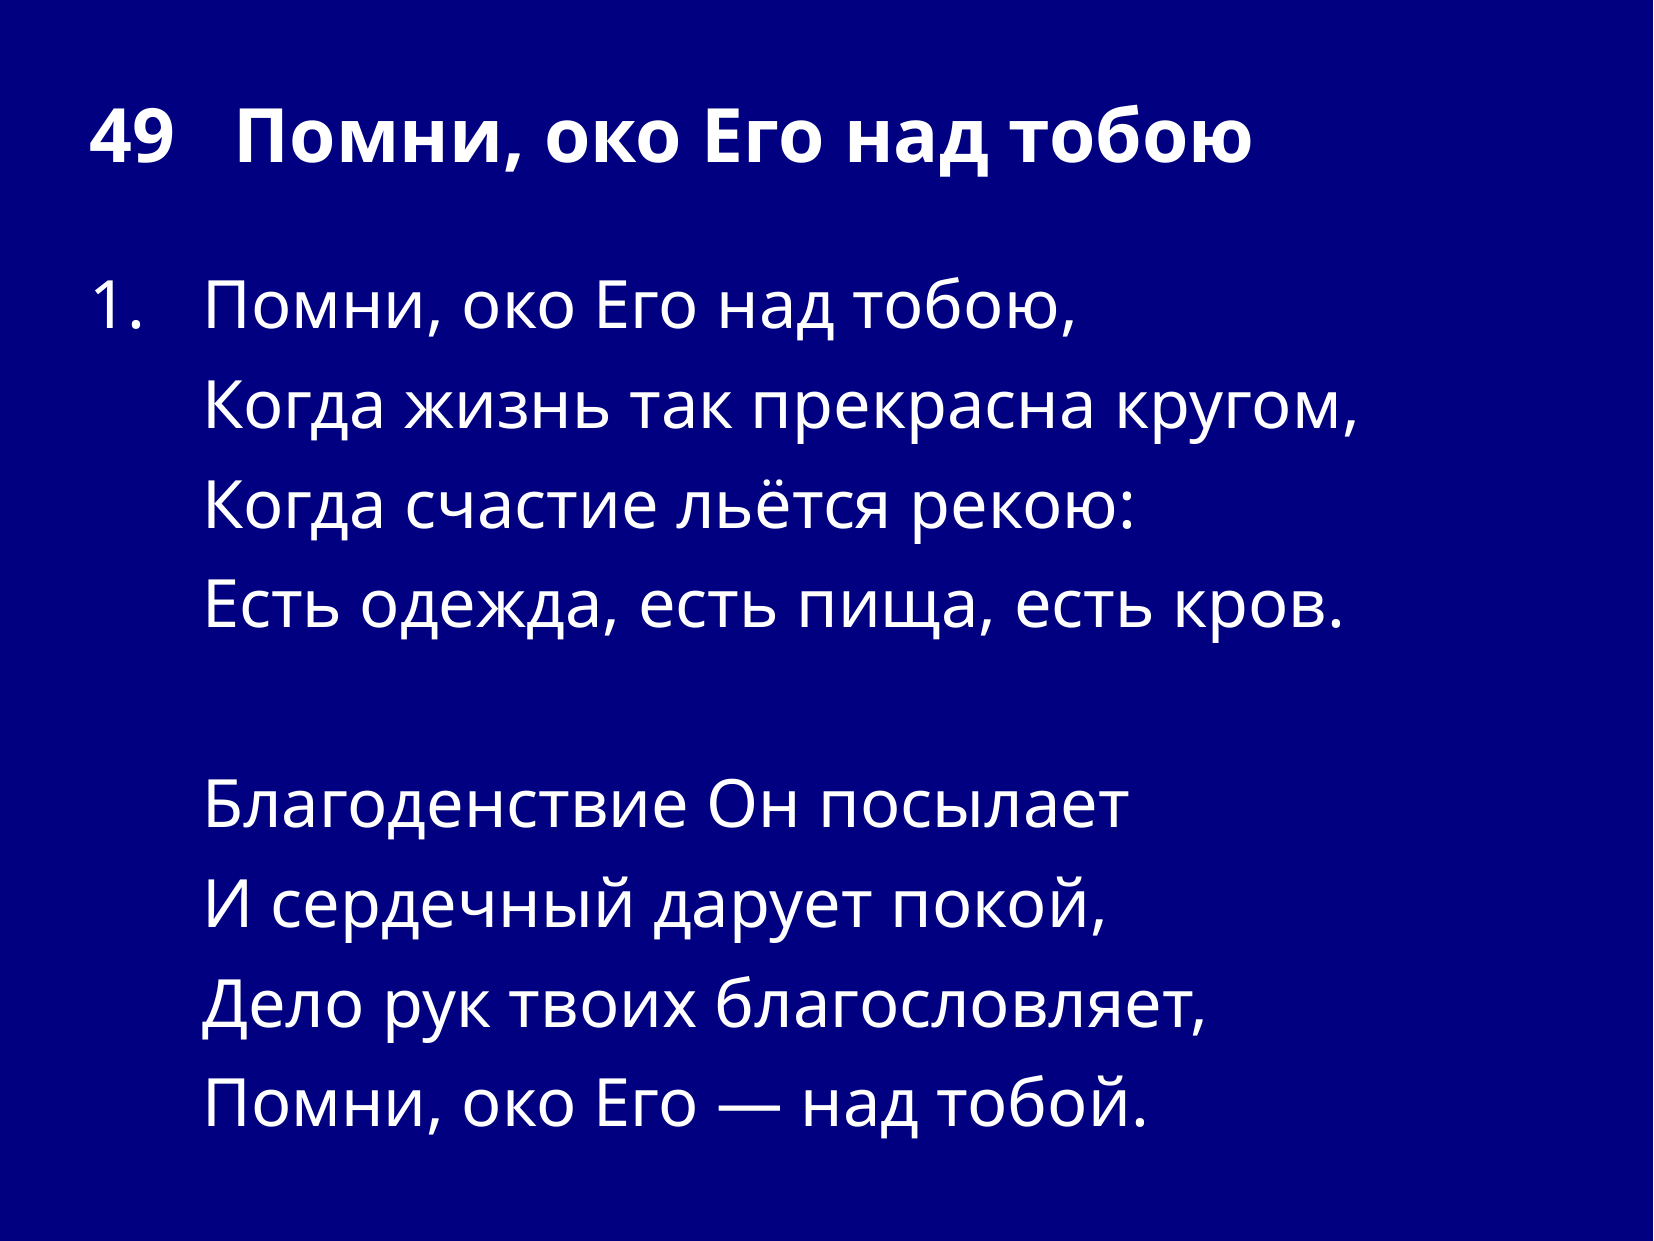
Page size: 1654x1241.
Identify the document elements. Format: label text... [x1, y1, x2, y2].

text_box 49 Помни, око Его над тобою [75, 75, 1576, 188]
text_box 1. Помни, око Его над тобою, Когда жизнь так прекрасна кругом, Когда счастие льётся рекою: Есть одежда, есть пища, есть кров. Благоденствие Он посылает И сердечный дарует покой, Дело рук твоих благословляет, Помни, око Его — над тобой. [75, 188, 1576, 1163]
